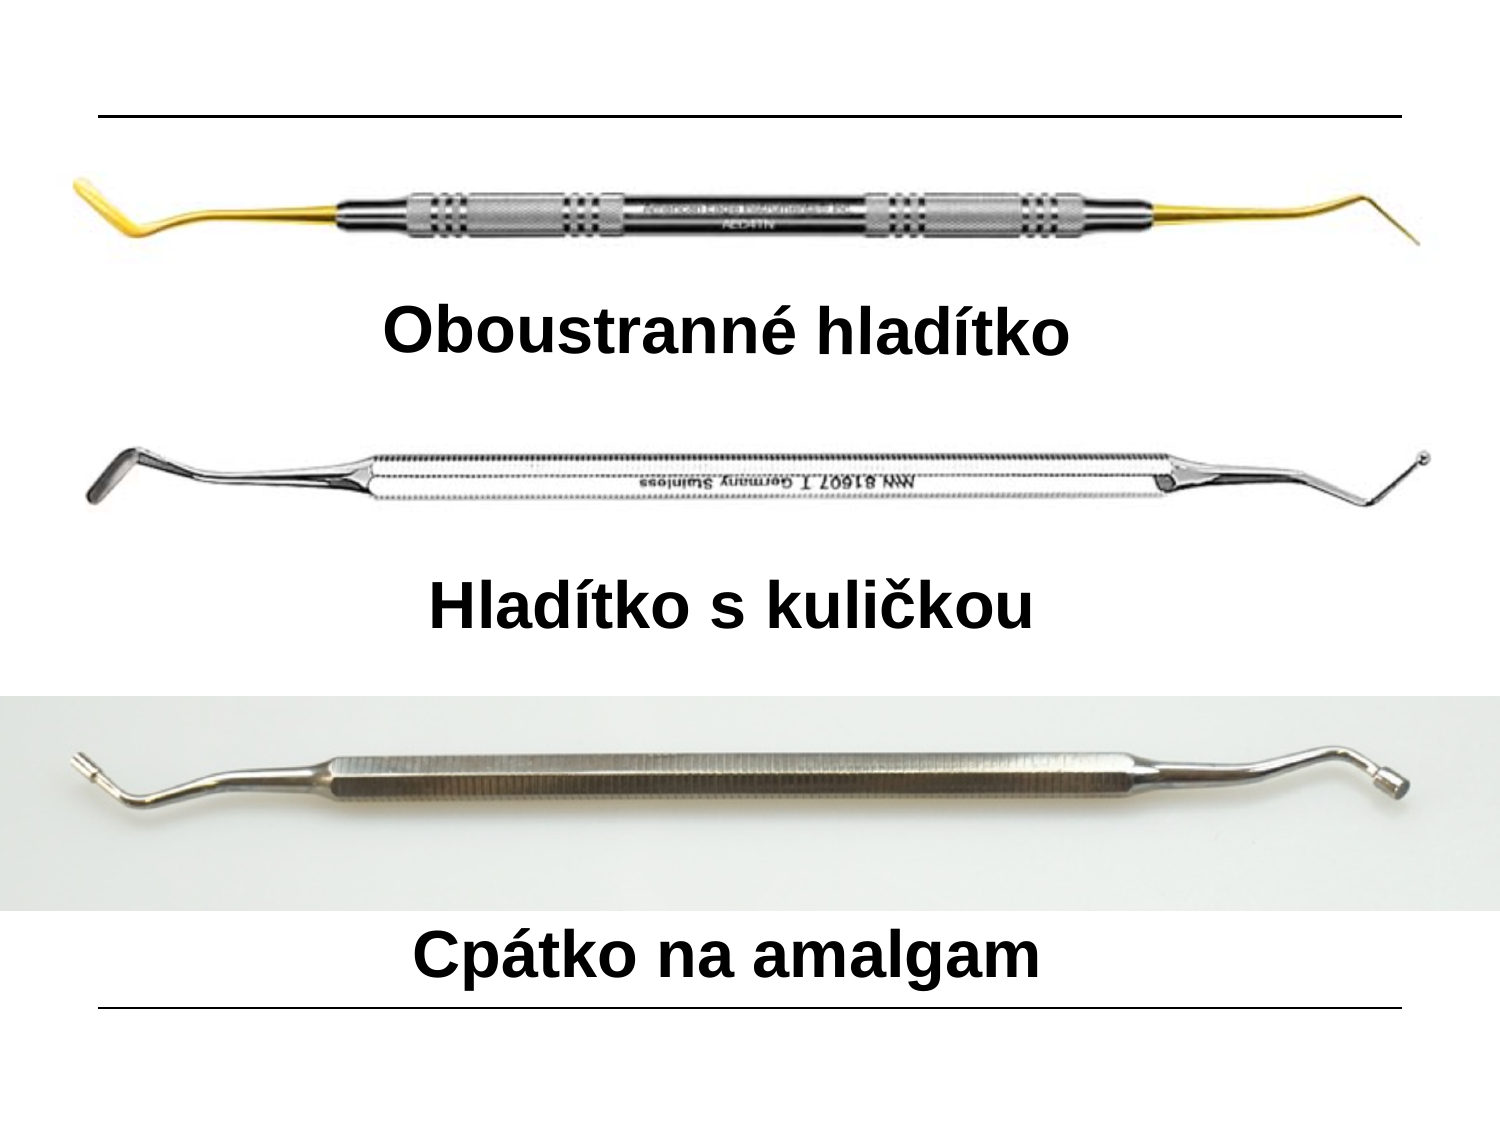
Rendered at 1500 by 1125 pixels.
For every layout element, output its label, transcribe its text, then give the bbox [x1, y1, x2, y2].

picture [0, 378, 1500, 593]
picture [0, 696, 1500, 911]
picture [11, 118, 1453, 319]
subtitle Oboustranné hladítko [366, 284, 1089, 378]
text_box Cpátko na amalgam [367, 917, 1087, 993]
text_box Hladítko s kuličkou [354, 566, 1111, 644]
